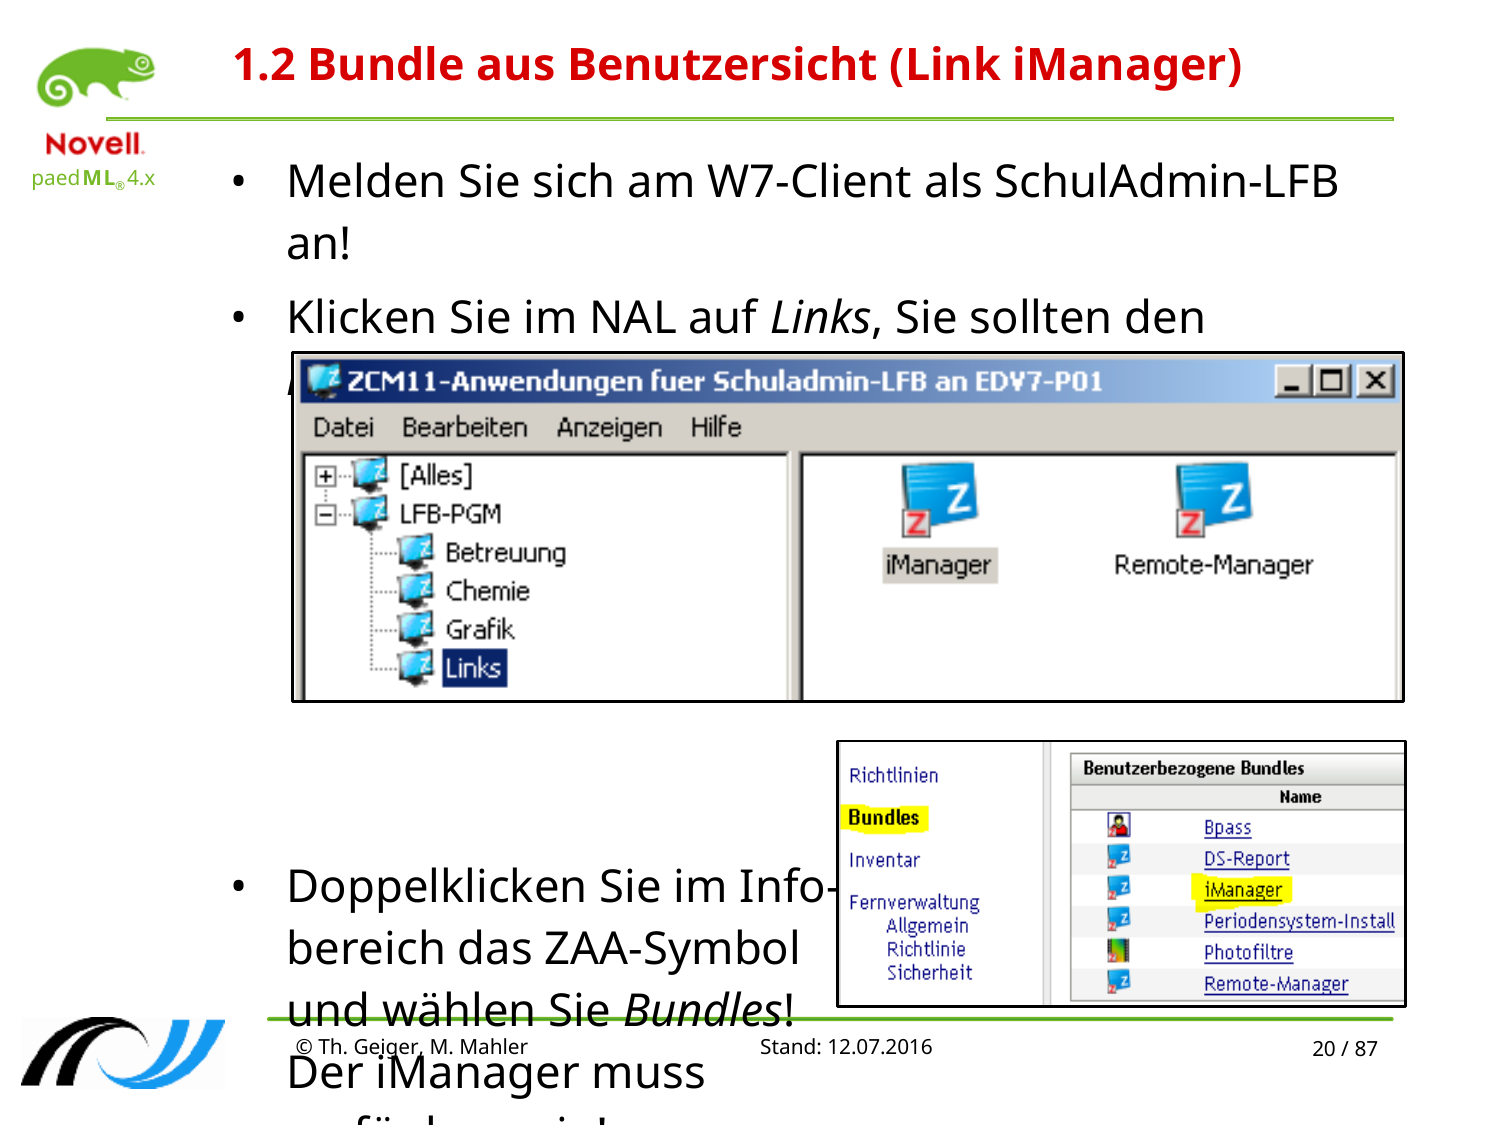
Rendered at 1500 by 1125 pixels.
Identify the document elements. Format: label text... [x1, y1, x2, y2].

picture [21, 1017, 225, 1089]
picture [838, 742, 1405, 1005]
title 1.2 Bundle aus Benutzersicht (Link iManager) [232, 0, 1388, 126]
picture [294, 353, 1403, 700]
picture [24, 32, 167, 175]
list Melden Sie sich am W7-Client als SchulAdmin-LFB an! Klicken Sie im NAL auf Links, Sie sollten den iManager sehen und starten können! Doppelklicken Sie im Info- bereich das ZAA-Symbol und wählen Sie Bundles! Der iManager muss verfügbar sein! [230, 149, 1388, 1002]
